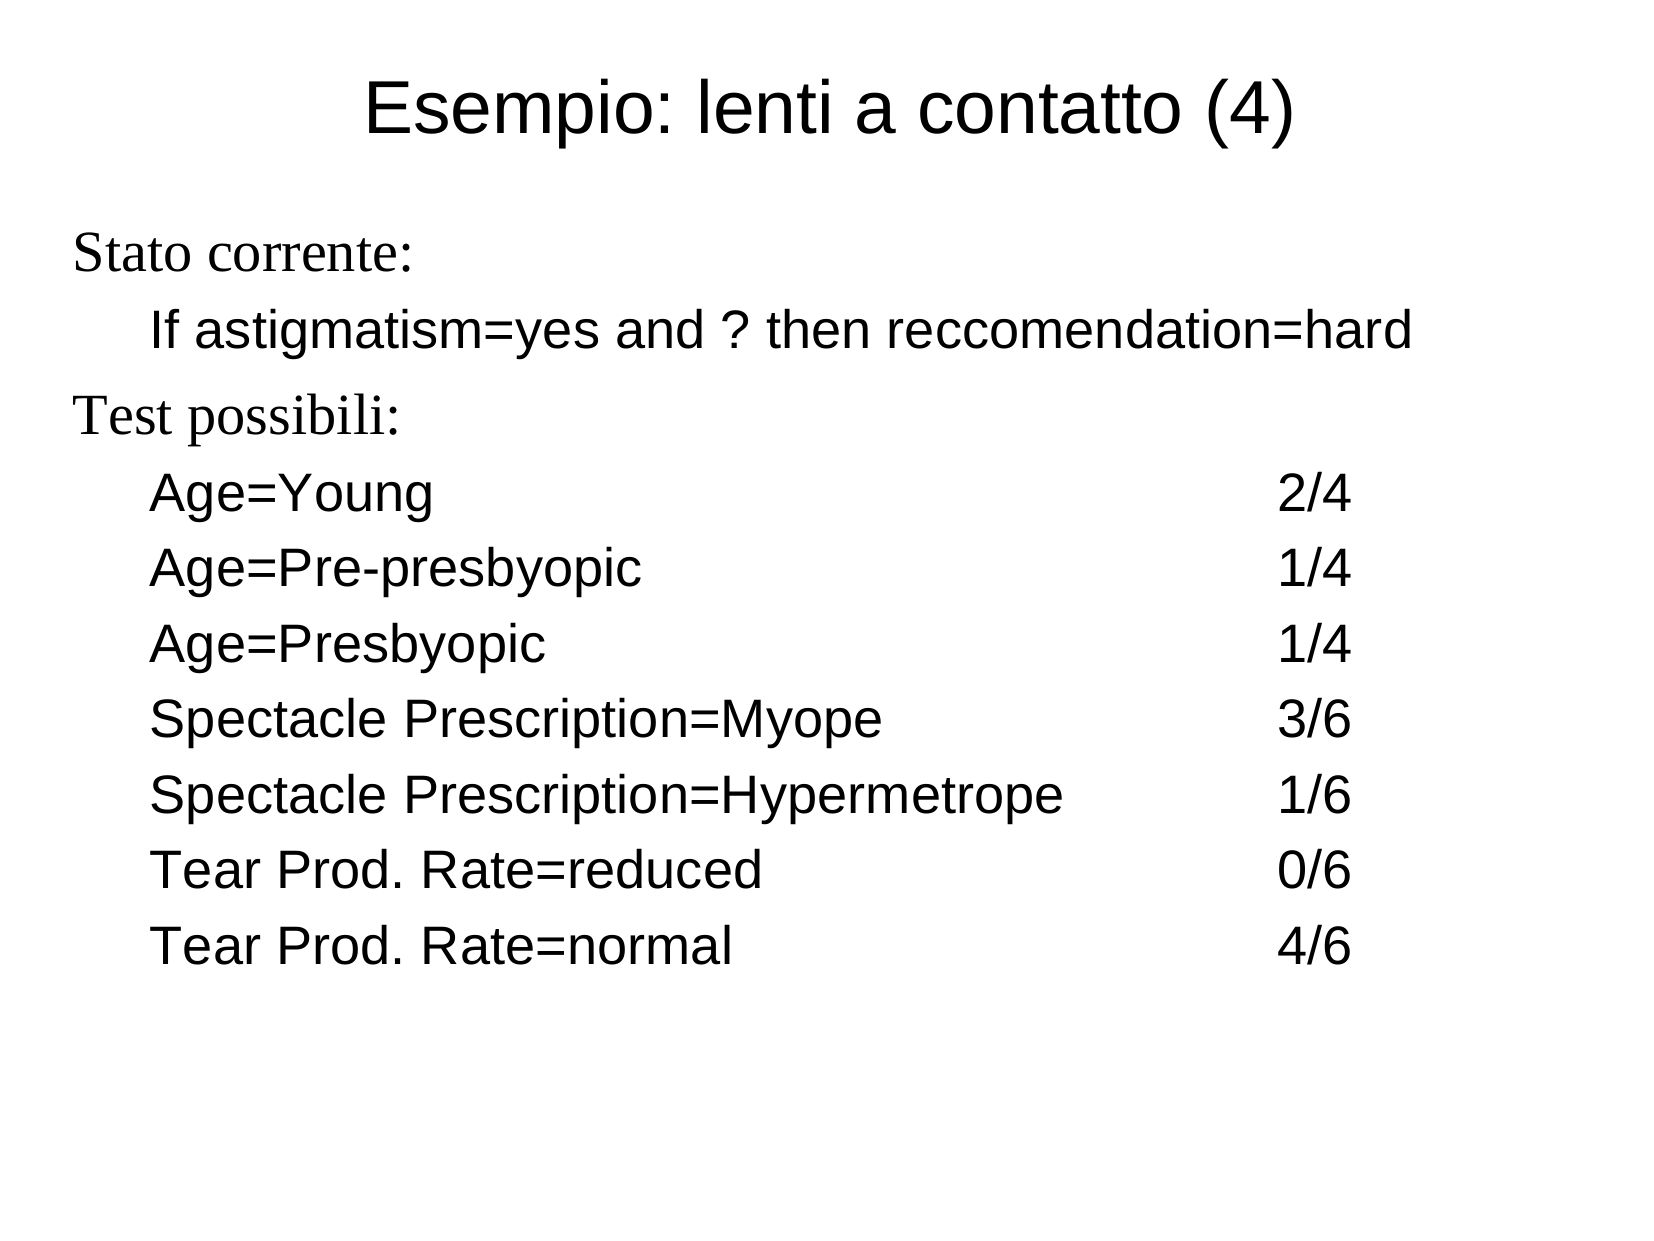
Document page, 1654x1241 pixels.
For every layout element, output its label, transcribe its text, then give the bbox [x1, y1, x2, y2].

list Stato corrente: If astigmatism=yes and ? then reccomendation=hard Test possibili: Age=Young 2/4 Age=Pre-presbyopic 1/4 Age=Presbyopic 1/4 Spectacle Prescription=Myope 3/6 Spectacle Prescription=Hypermetrope 1/6 Tear Prod. Rate=reduced 0/6 Tear Prod. Rate=normal 4/6 [55, 219, 1605, 1179]
title Esempio: lenti a contatto (4) [52, 42, 1608, 173]
